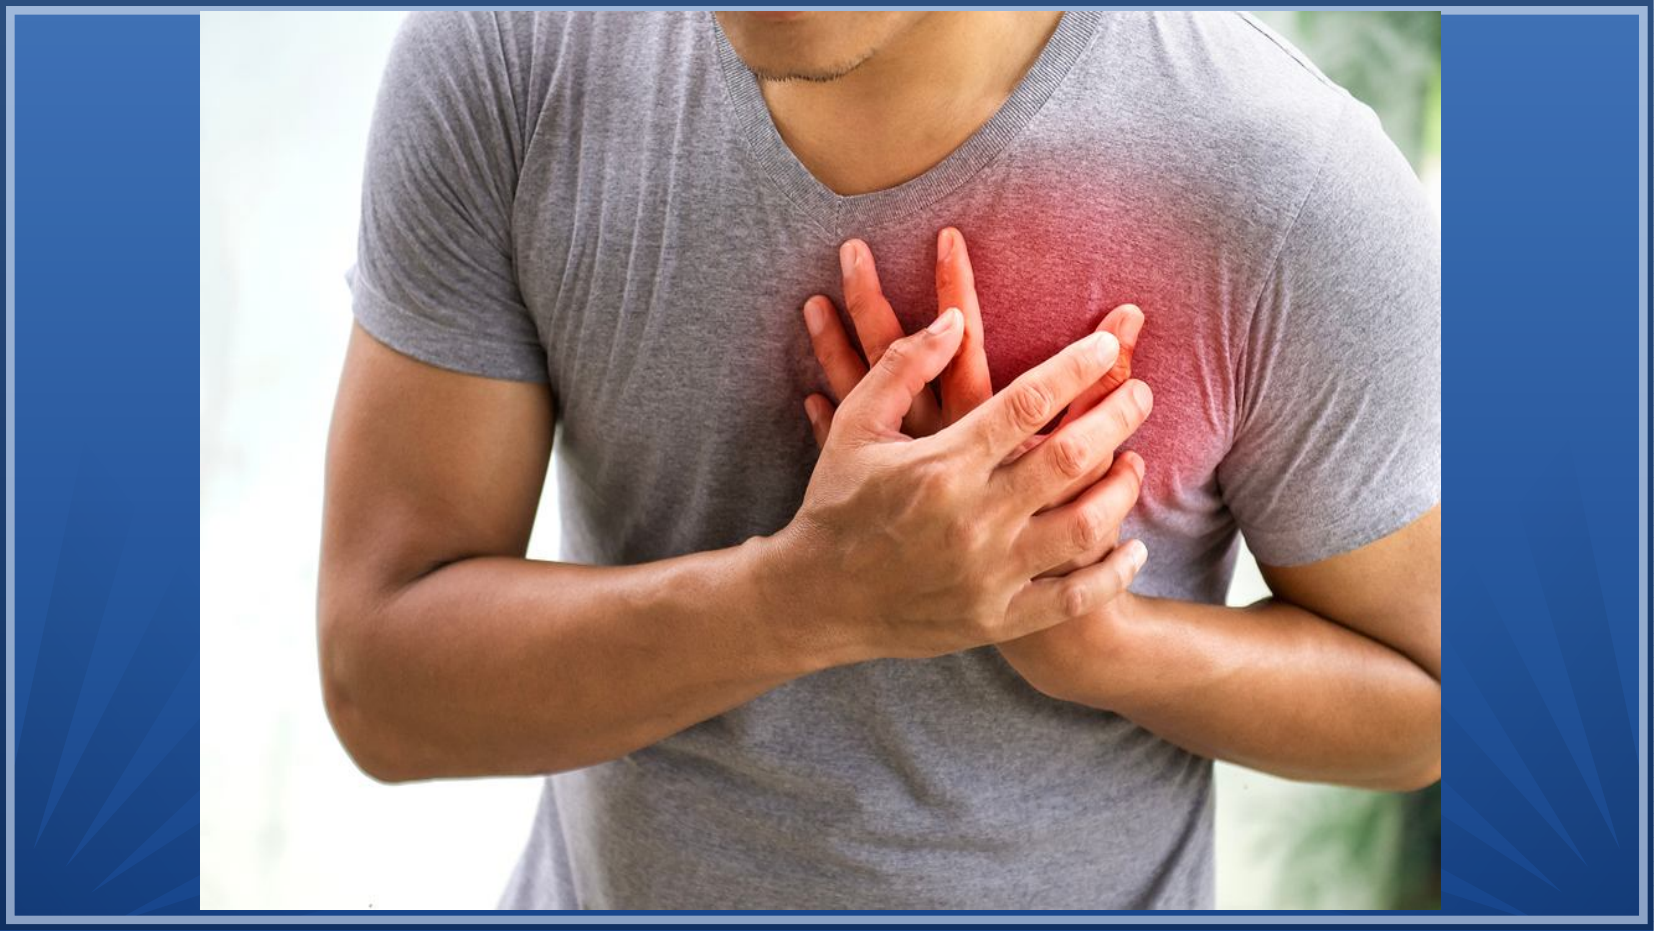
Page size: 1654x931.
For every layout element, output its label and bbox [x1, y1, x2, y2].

picture [200, 11, 1441, 910]
